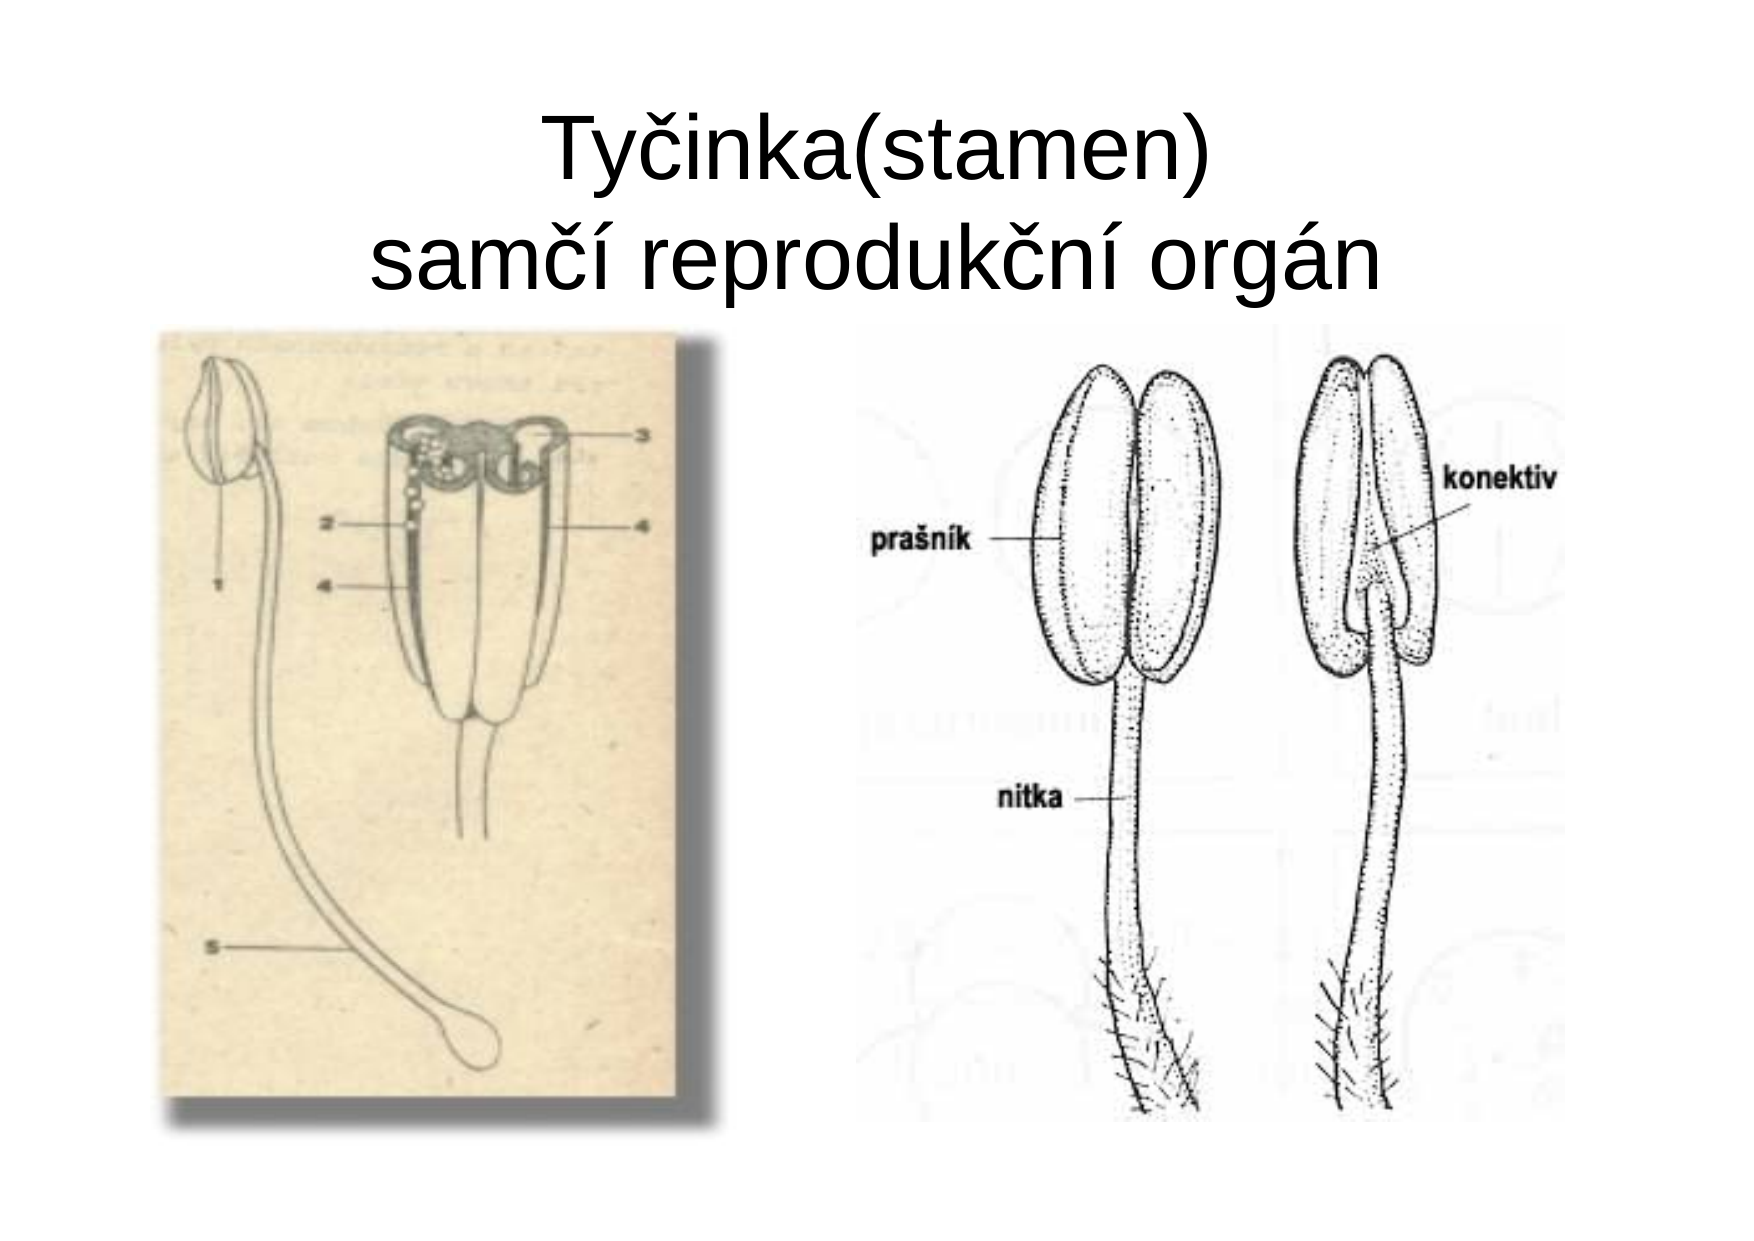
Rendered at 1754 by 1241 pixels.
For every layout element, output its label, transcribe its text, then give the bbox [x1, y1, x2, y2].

title Tyčinka(stamen) samčí reprodukční orgán [140, 94, 1614, 301]
picture [856, 324, 1565, 1123]
picture [150, 324, 739, 1152]
